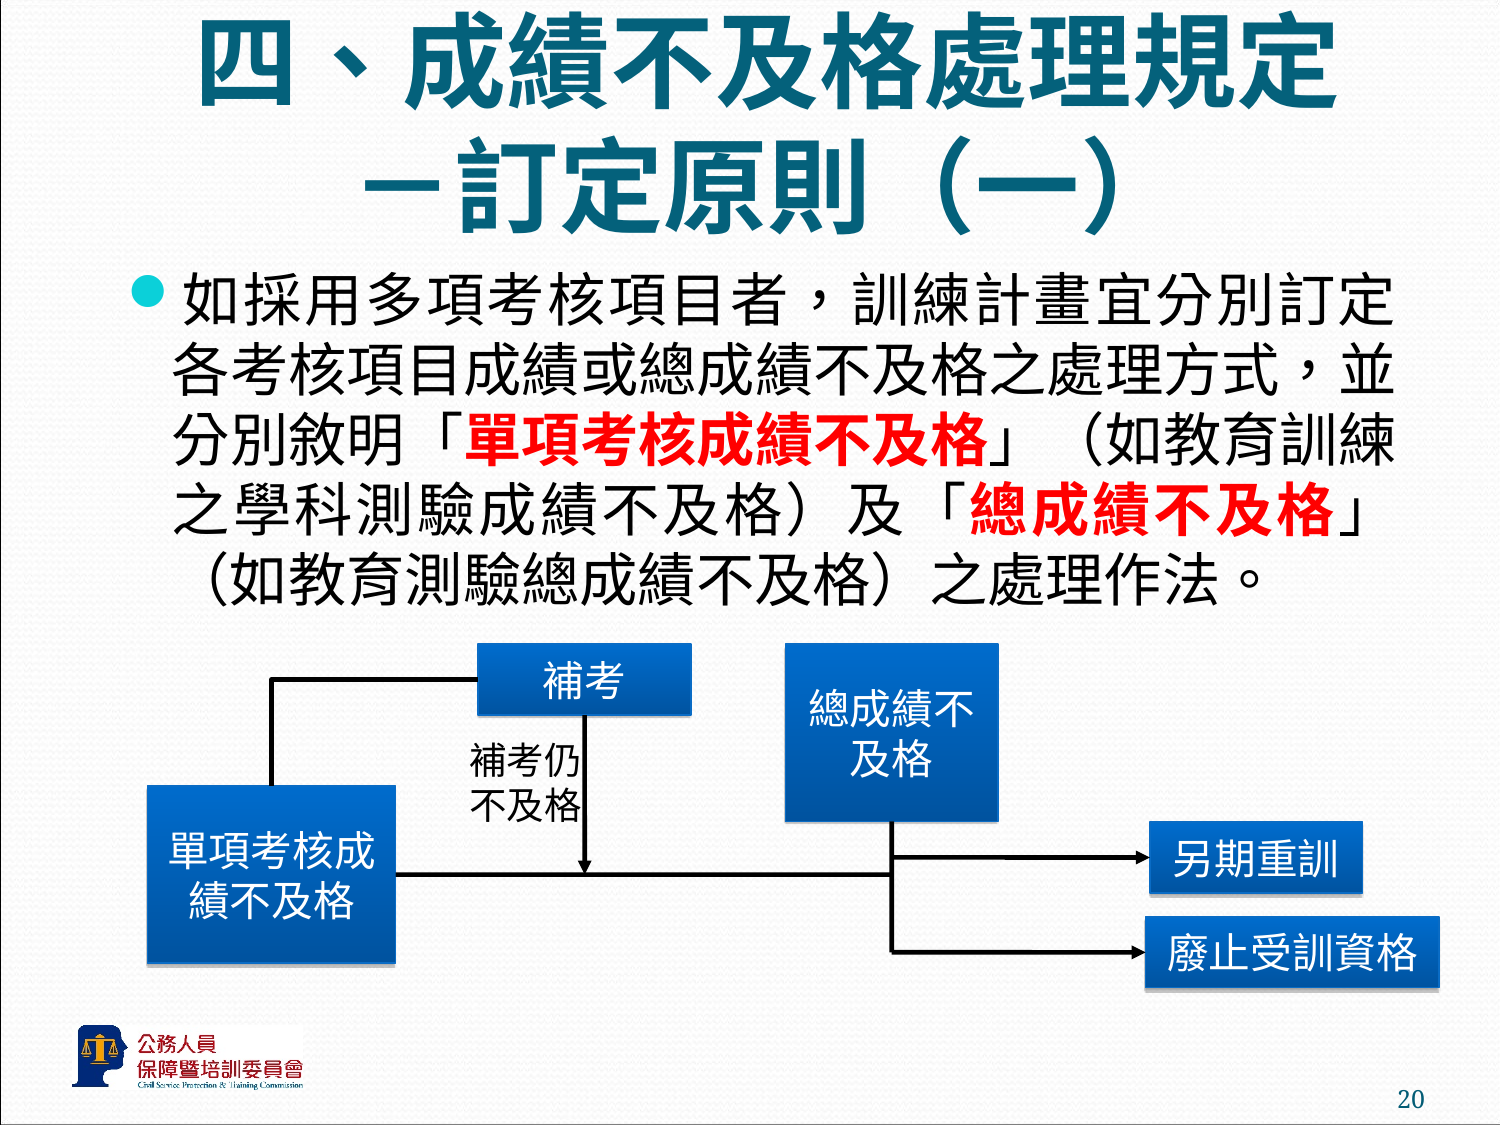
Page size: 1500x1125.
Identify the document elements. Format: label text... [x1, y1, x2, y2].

slide_number <編號> [1299, 1057, 1425, 1118]
text_box 廢止受訓資格 [1145, 916, 1440, 988]
text_box 單項考核成績不及格 [147, 785, 396, 964]
picture [687, 153, 714, 160]
text_box 補考仍不及格 [454, 730, 609, 835]
list 如採用多項考核項目者，訓練計畫宜分別訂定各考核項目成績或總成績不及格之處理方式，並分別敘明「單項考核成績不及格」（如教育訓練之學科測驗成績不及格）及「總成績不及格」（如教育測驗總成績不及格）之處理作法。 [112, 255, 1412, 613]
picture [788, 152, 806, 160]
picture [0, 0, 1500, 1125]
text_box 補考 [478, 644, 691, 716]
title 四、成績不及格處理規定 －訂定原則（一） [35, 160, 1500, 247]
text_box 總成績不及格 [785, 644, 998, 822]
text_box 另期重訓 [1149, 821, 1363, 893]
